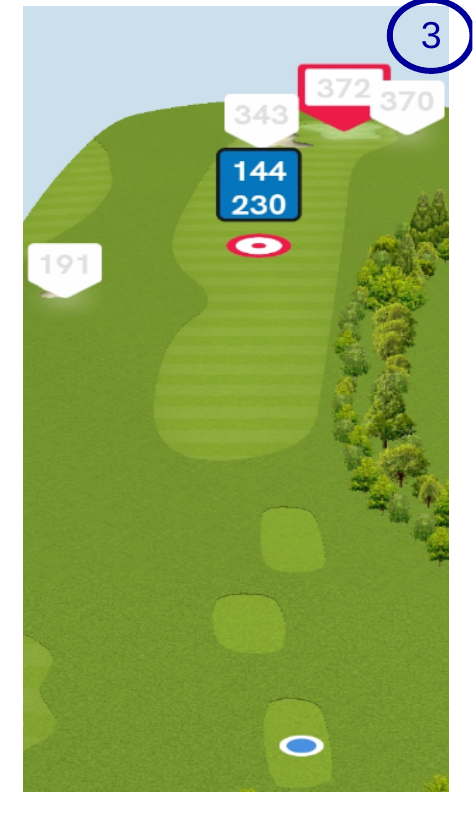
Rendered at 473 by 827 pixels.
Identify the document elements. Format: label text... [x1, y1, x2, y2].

text_box 3 [389, 0, 473, 71]
picture [23, 6, 449, 792]
